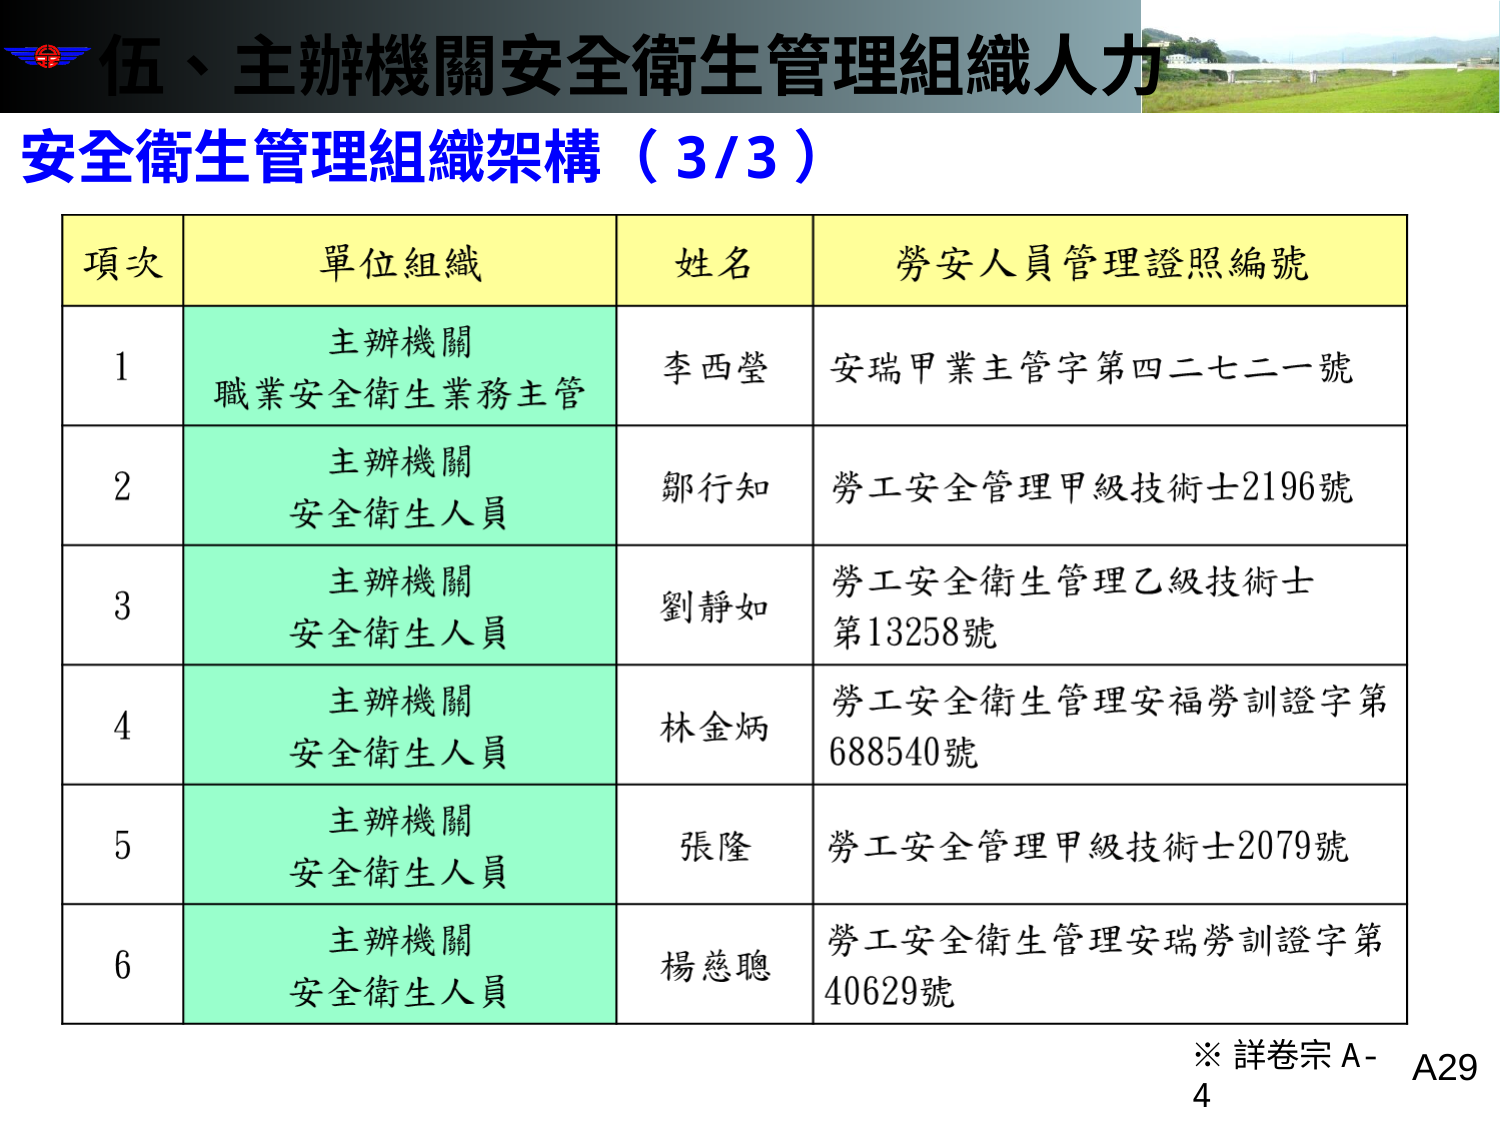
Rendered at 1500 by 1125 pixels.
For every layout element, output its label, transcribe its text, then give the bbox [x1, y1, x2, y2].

picture [1181, 0, 1500, 113]
text_box 伍、主辦機關安全衛生管理組織人力 [0, 0, 1181, 115]
picture [55, 215, 1414, 1037]
text_box A29 [1397, 1035, 1500, 1096]
text_box 安全衛生管理組織架構（3/3） [4, 113, 1356, 209]
text_box ※詳卷宗A-4 [1176, 1026, 1412, 1083]
